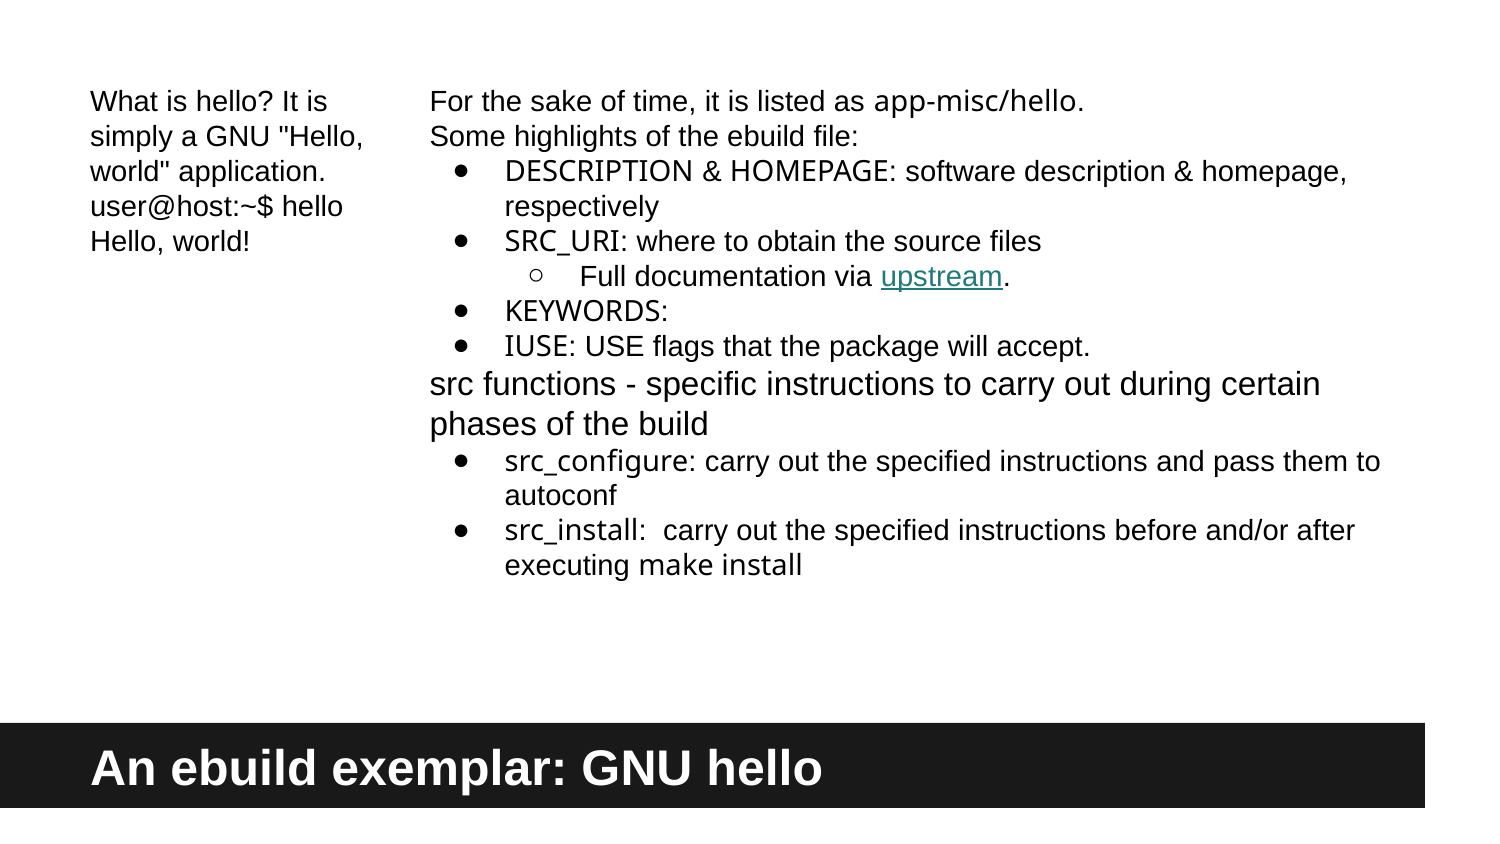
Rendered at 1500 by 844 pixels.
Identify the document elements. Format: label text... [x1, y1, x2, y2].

list An ebuild exemplar: GNU hello [75, 722, 1425, 808]
text_box What is hello? It is simply a GNU "Hello, world" application. user@host:~$ hello Hello, world! [74, 67, 414, 271]
text_box For the sake of time, it is listed as app-misc/hello. Some highlights of the ebuild file: DESCRIPTION & HOMEPAGE: software description & homepage, respectively SRC_URI: where to obtain the source files Full documentation via upstream. KEYWORDS: IUSE: USE flags that the package will accept. src functions - specific instructions to carry out during certain phases of the build src_configure: carry out the specified instructions and pass them to autoconf src_install: carry out the specified instructions before and/or after executing make install [414, 67, 1425, 723]
